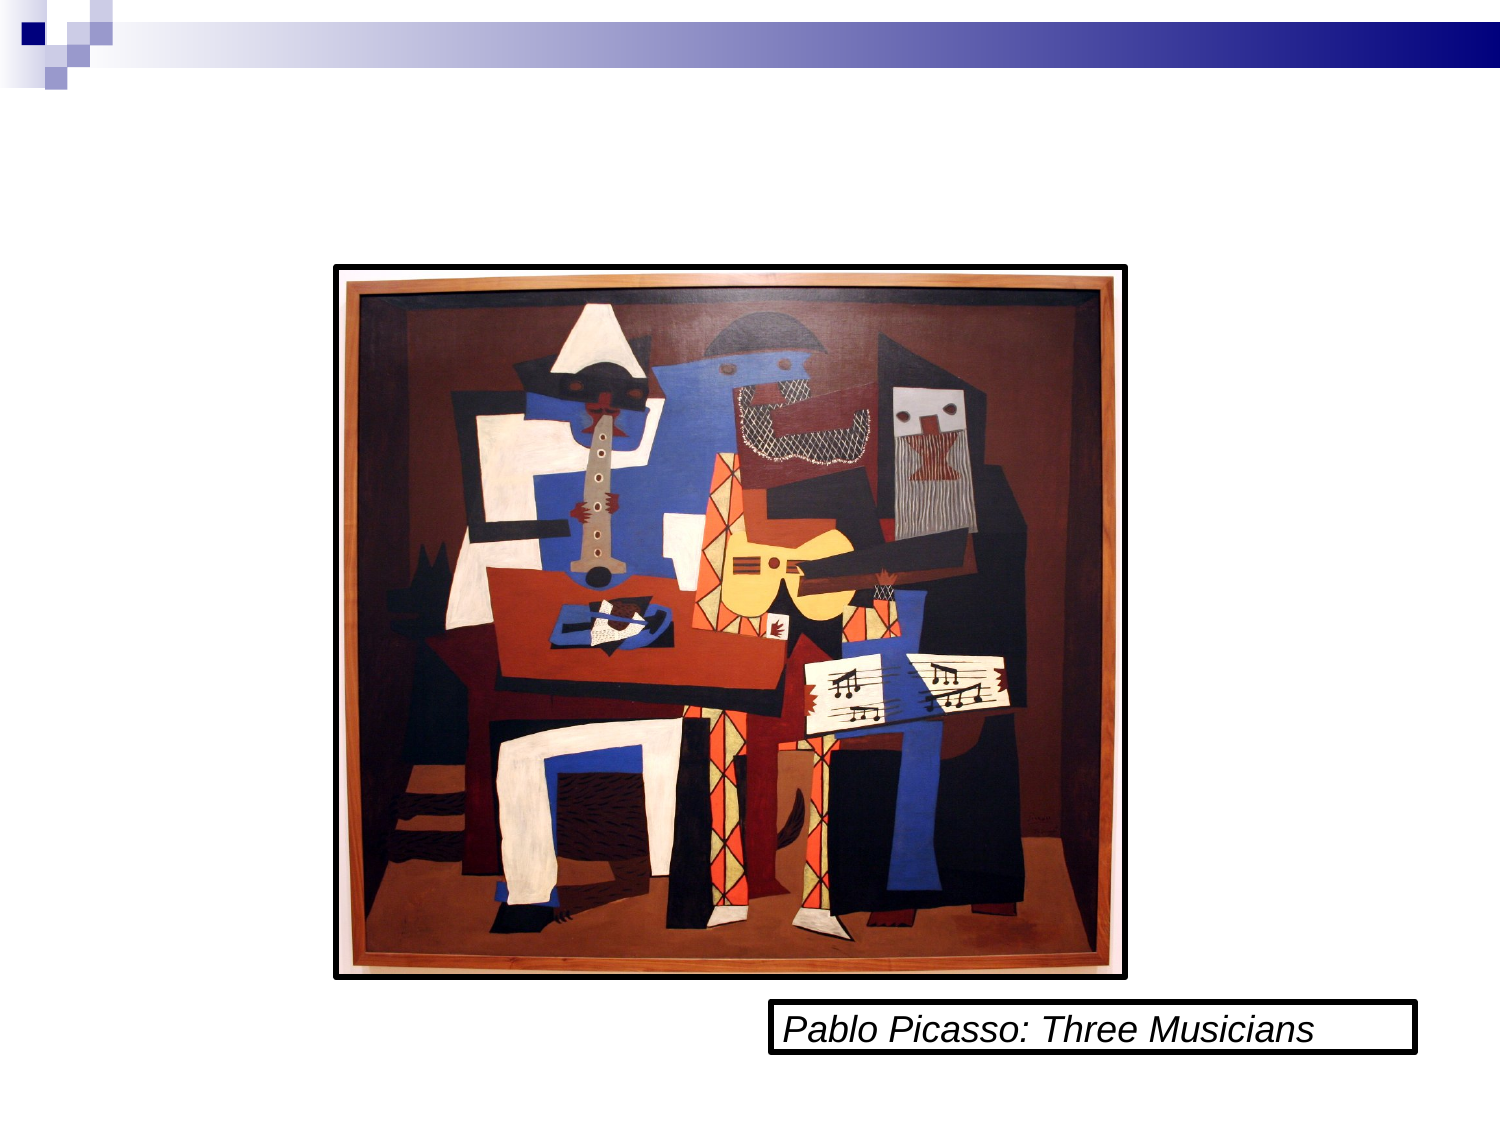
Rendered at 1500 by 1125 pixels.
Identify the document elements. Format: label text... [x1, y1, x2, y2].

picture [339, 269, 1123, 975]
text_box Pablo Picasso: Three Musicians [770, 1001, 1415, 1053]
